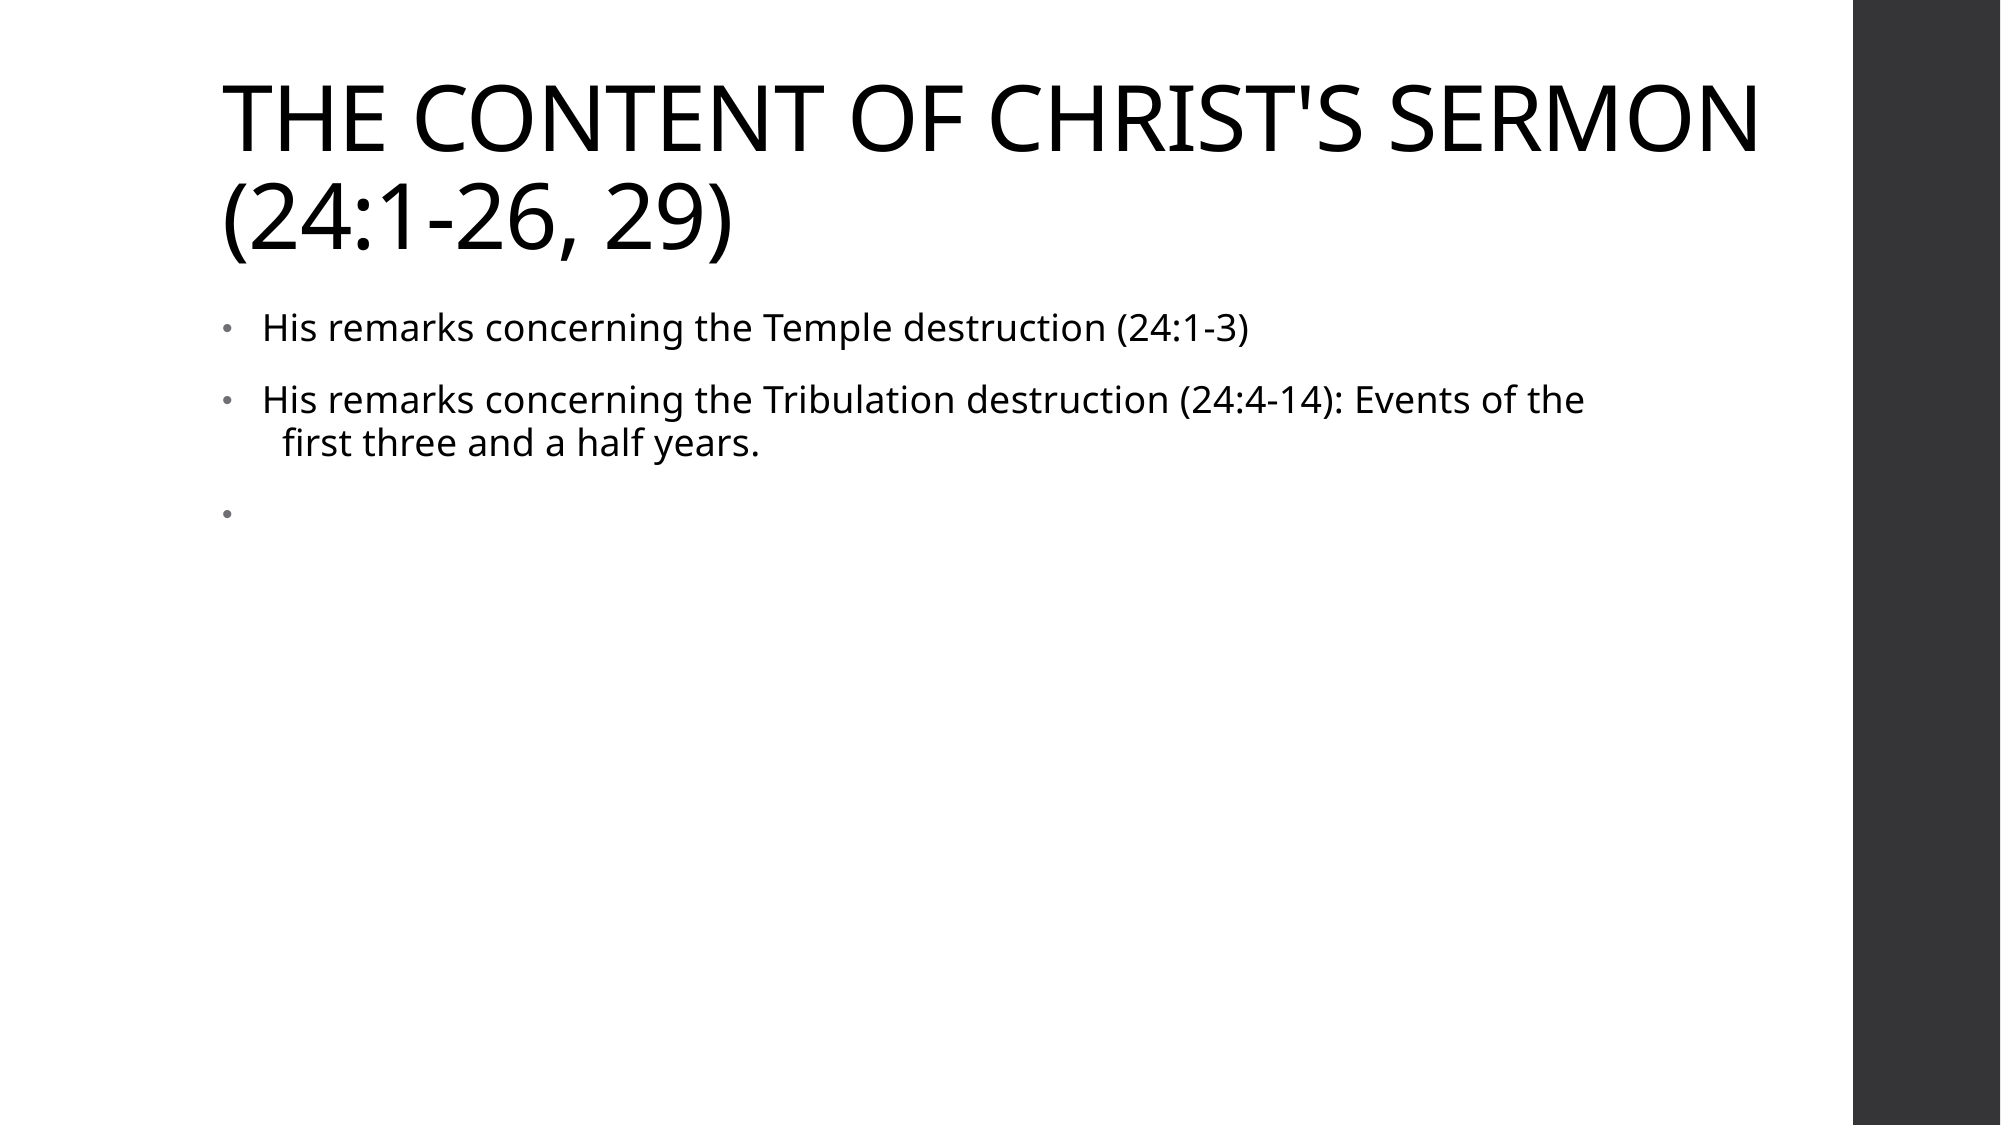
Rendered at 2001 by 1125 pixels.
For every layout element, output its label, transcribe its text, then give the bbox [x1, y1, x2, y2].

list His remarks concerning the Temple destruction (24:1-3) His remarks concerning the Tribulation destruction (24:4-14): Events of the first three and a half years. [206, 299, 1617, 1014]
title THE CONTENT OF CHRIST'S SERMON (24:1-26, 29) [206, 60, 1797, 278]
